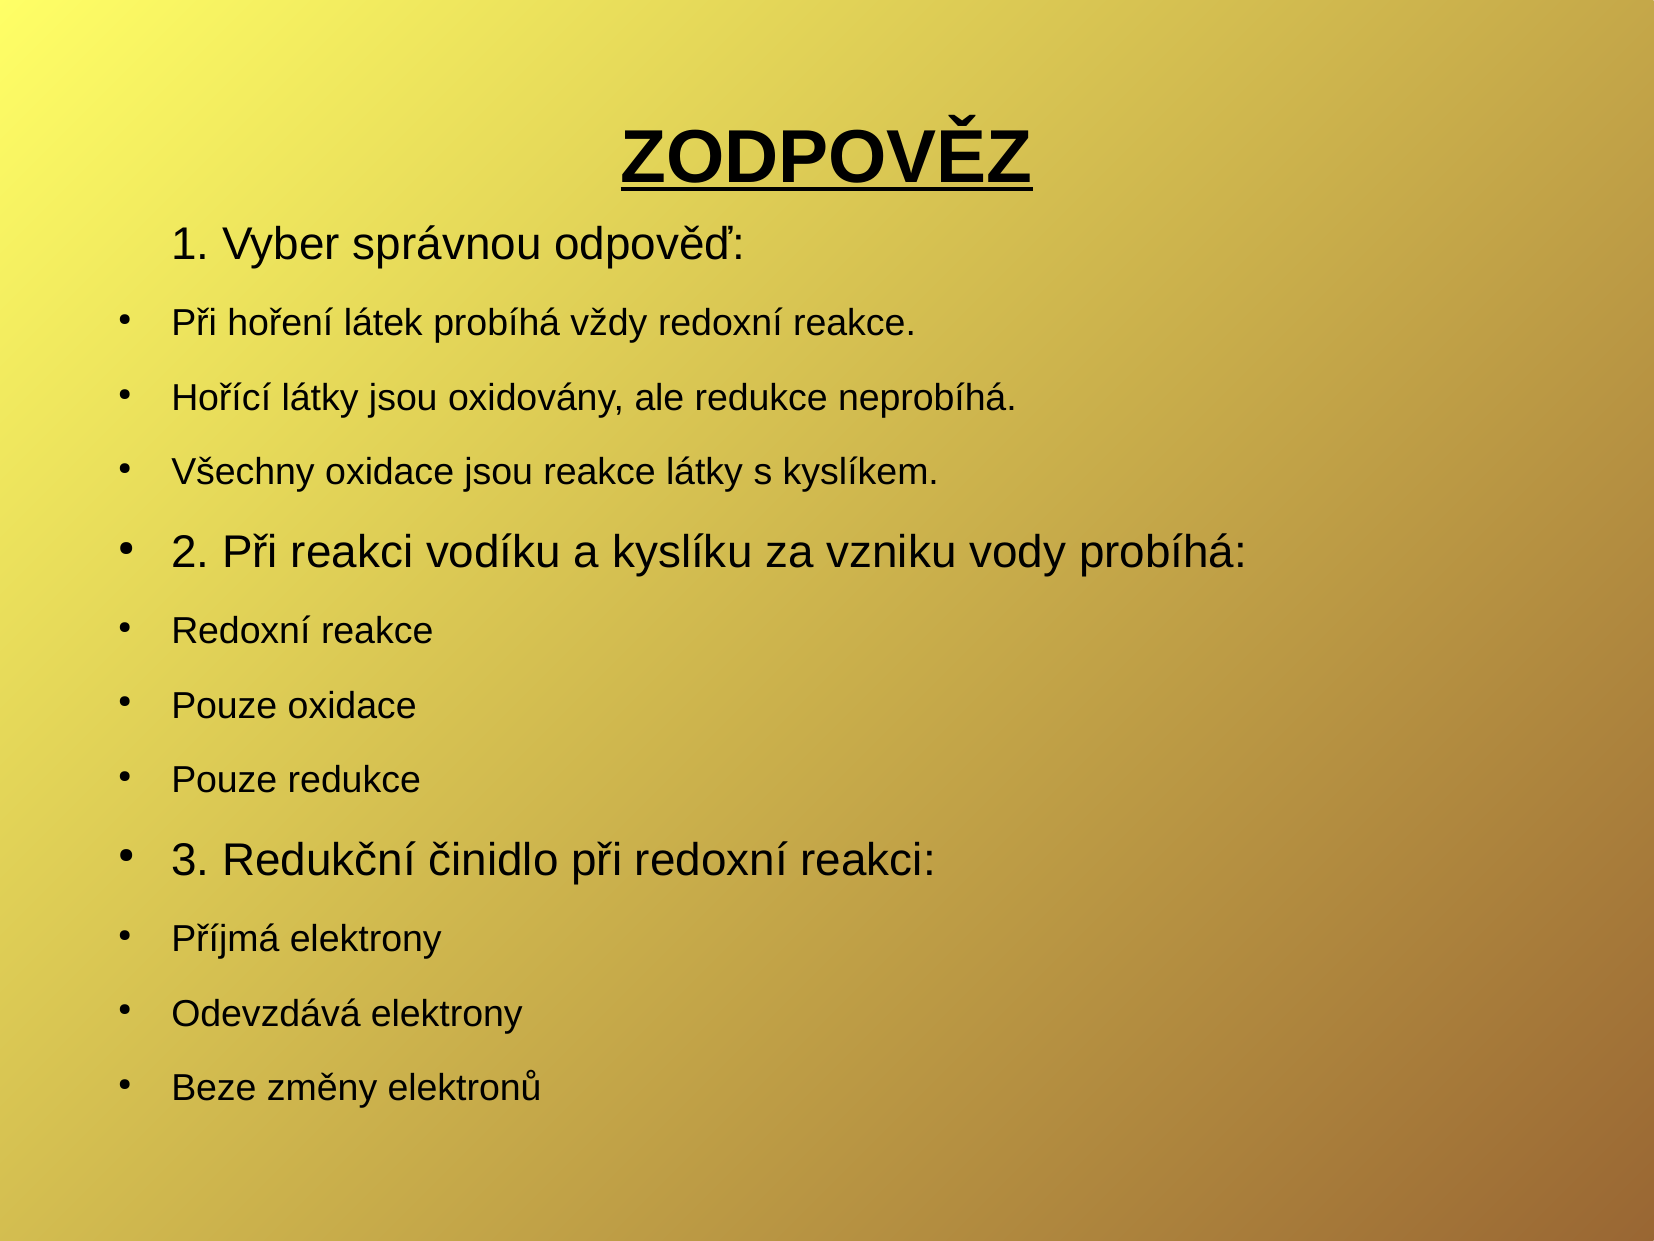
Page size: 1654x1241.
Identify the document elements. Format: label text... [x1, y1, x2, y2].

title ZODPOVĚZ [82, 49, 1571, 257]
list 1. Vyber správnou odpověď: Při hoření látek probíhá vždy redoxní reakce. Hořící látky jsou oxidovány, ale redukce neprobíhá. Všechny oxidace jsou reakce látky s kyslíkem. 2. Při reakci vodíku a kyslíku za vzniku vody probíhá: Redoxní reakce Pouze oxidace Pouze redukce 3. Redukční činidlo při redoxní reakci: Příjmá elektrony Odevzdává elektrony Beze změny elektronů [82, 214, 1388, 1152]
